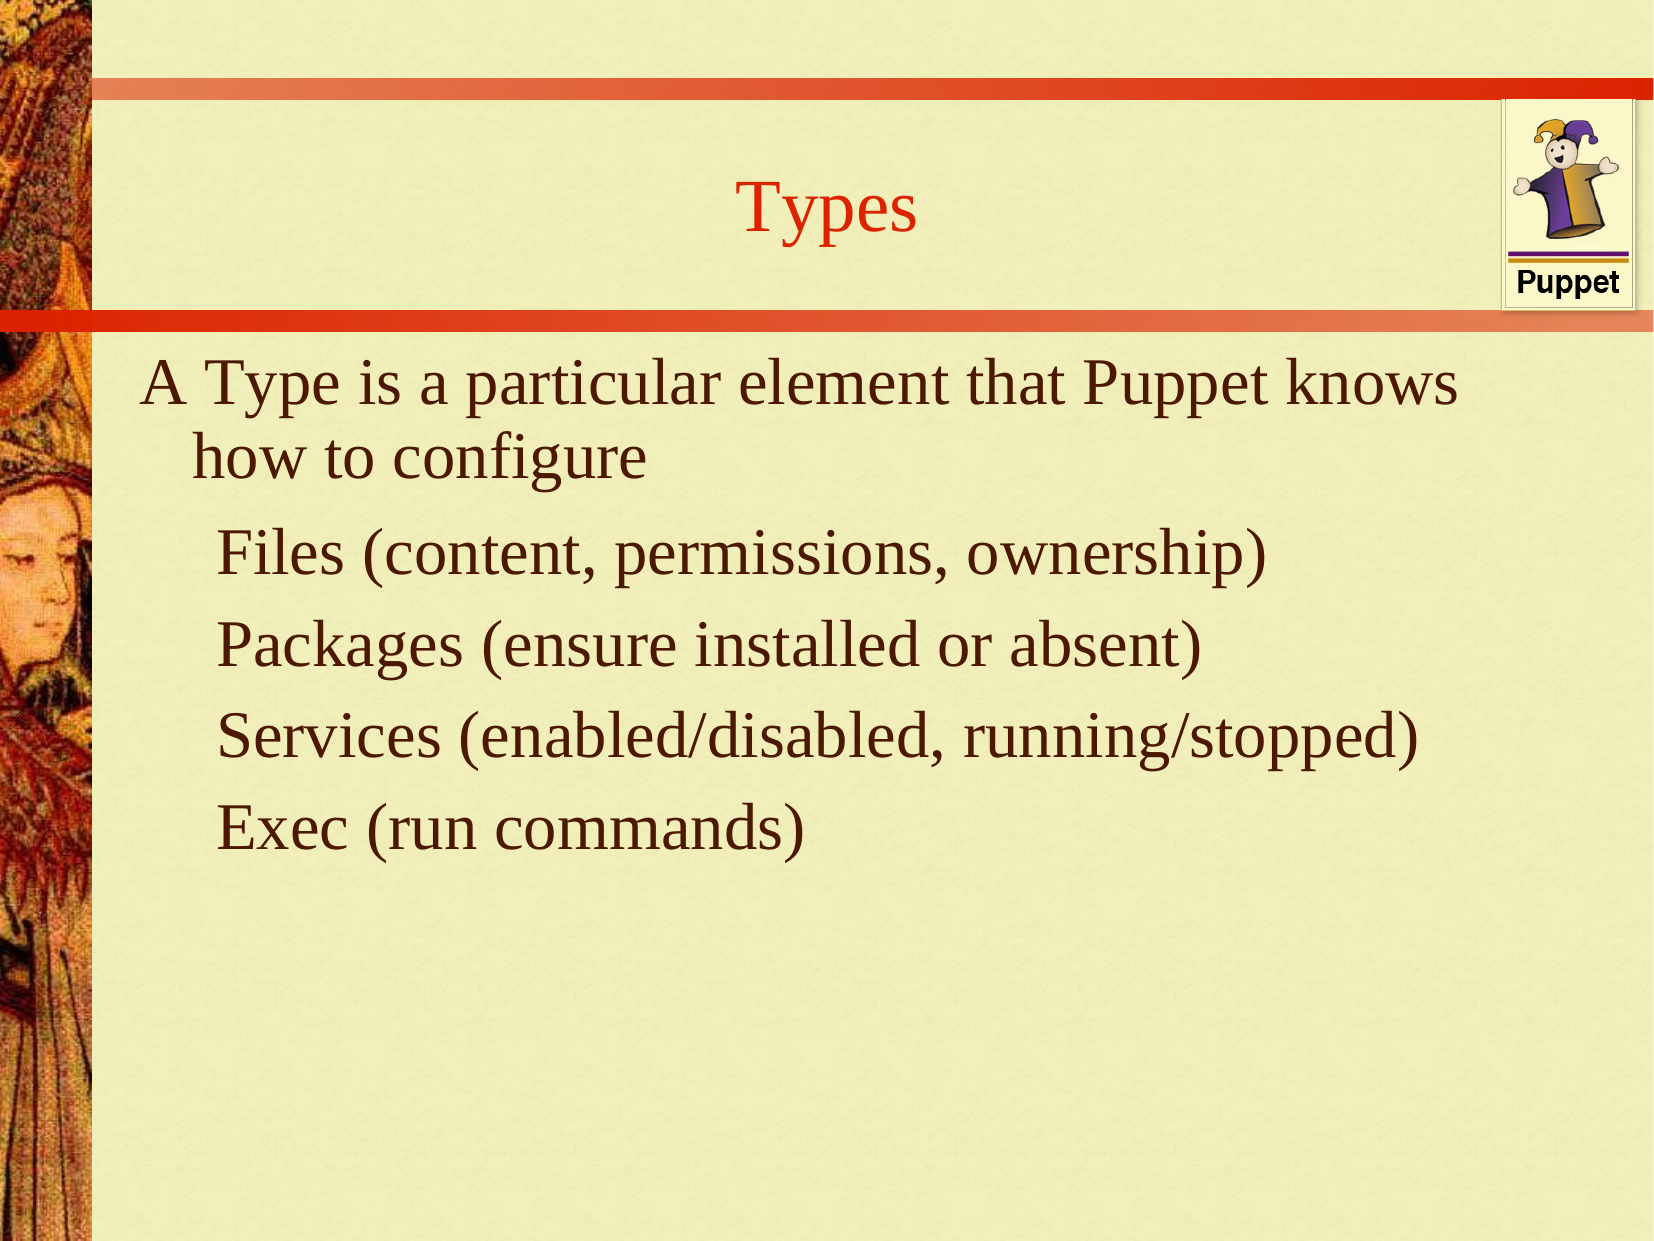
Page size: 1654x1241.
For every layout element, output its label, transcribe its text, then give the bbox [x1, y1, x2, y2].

picture [0, 0, 1654, 1241]
list A Type is a particular element that Puppet knows how to configure Files (content, permissions, ownership) Packages (ensure installed or absent) Services (enabled/disabled, running/stopped) Exec (run commands) [121, 344, 1534, 1127]
title Types [121, 102, 1534, 311]
